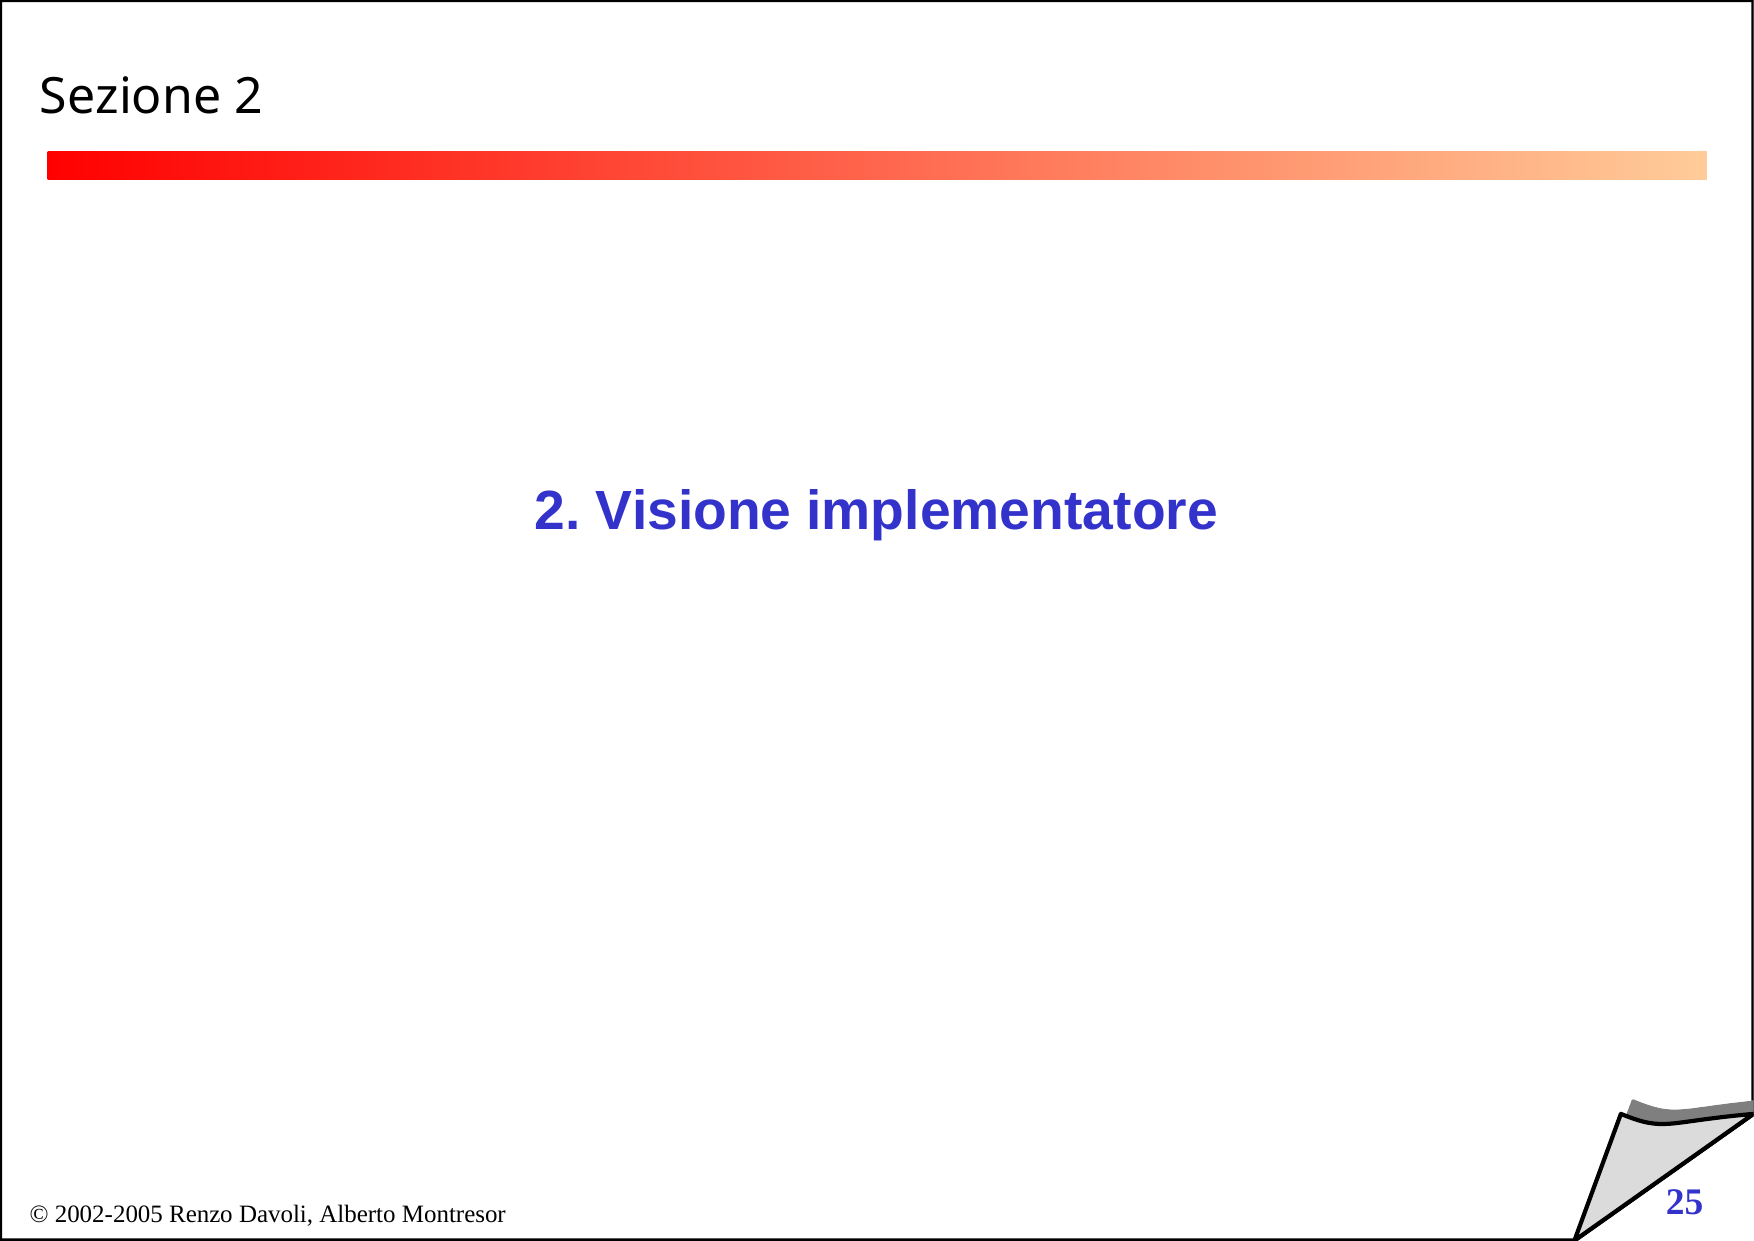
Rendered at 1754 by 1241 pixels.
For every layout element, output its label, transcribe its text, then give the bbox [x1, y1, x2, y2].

title Sezione 2 [40, 49, 1713, 144]
text_box 6-11 [1074, 152, 1078, 179]
text_box Start [1469, 152, 1474, 179]
subtitle 2. Visione implementatore [58, 206, 1695, 815]
